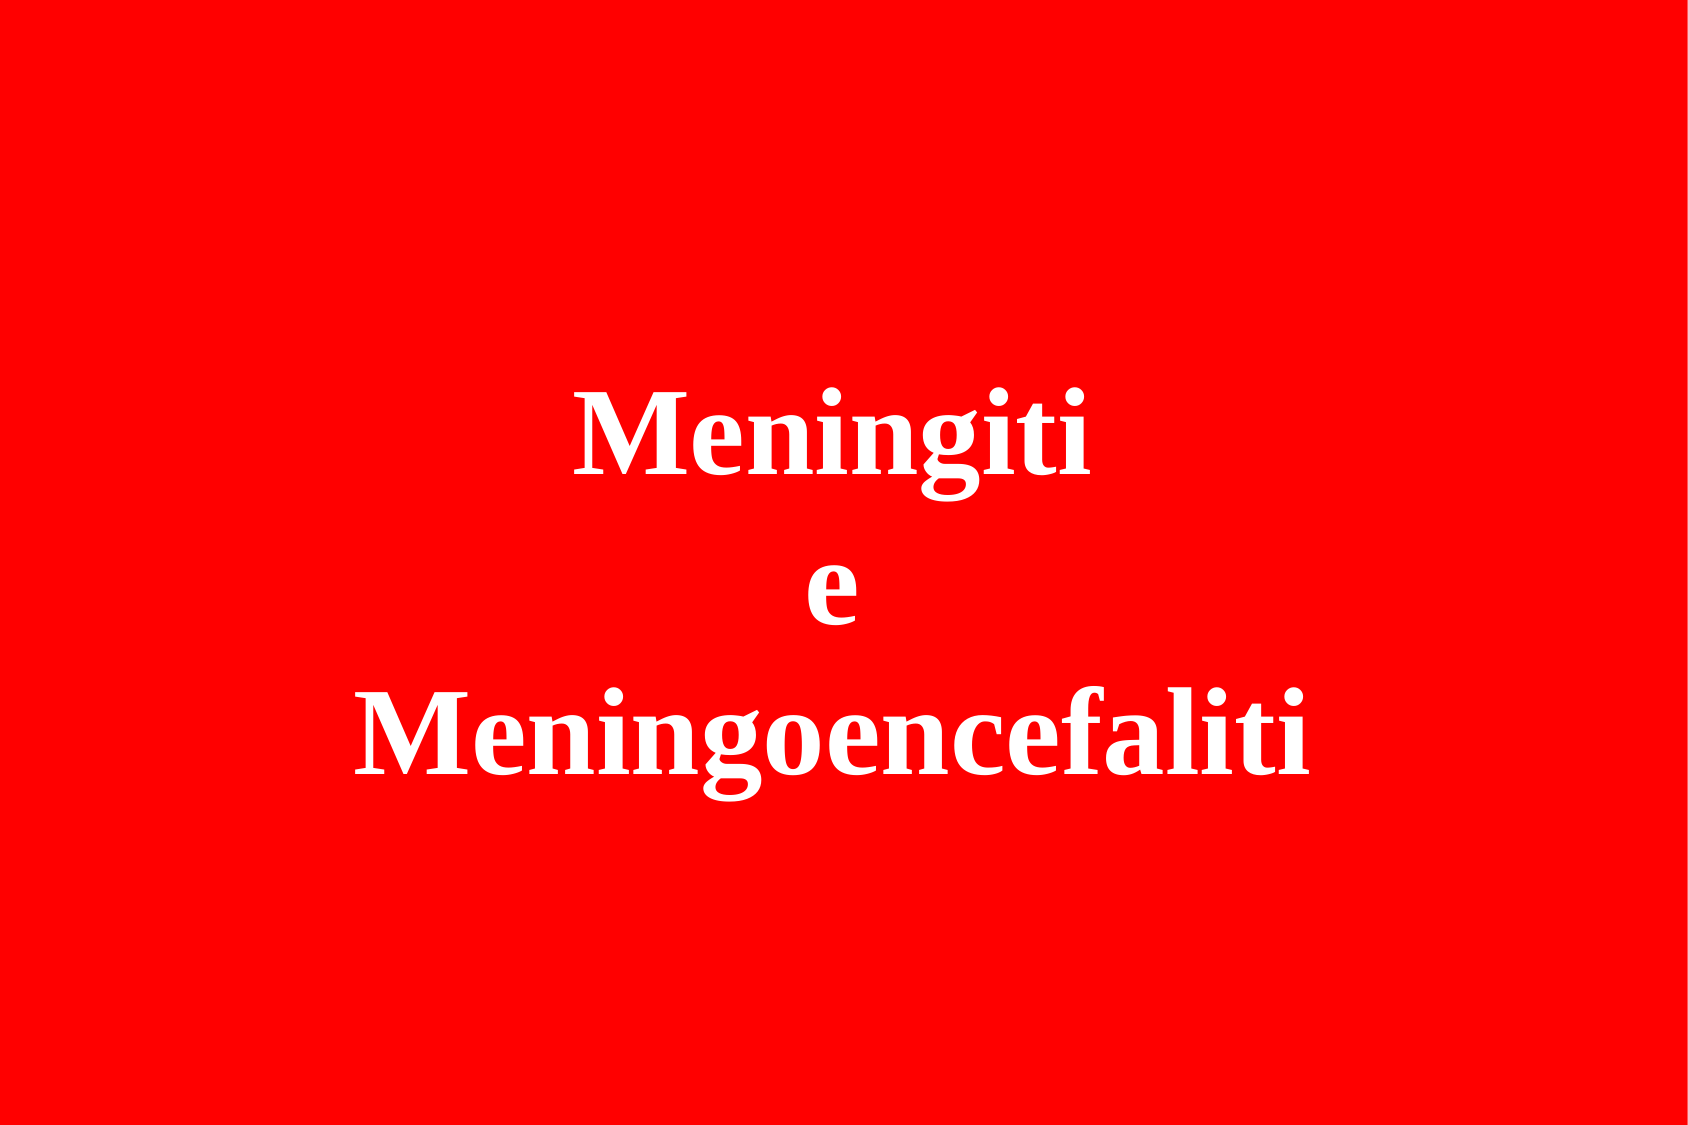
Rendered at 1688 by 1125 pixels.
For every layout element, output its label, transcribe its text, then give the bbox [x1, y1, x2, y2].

text_box Meningiti e Meningoencefaliti [35, 342, 1630, 851]
